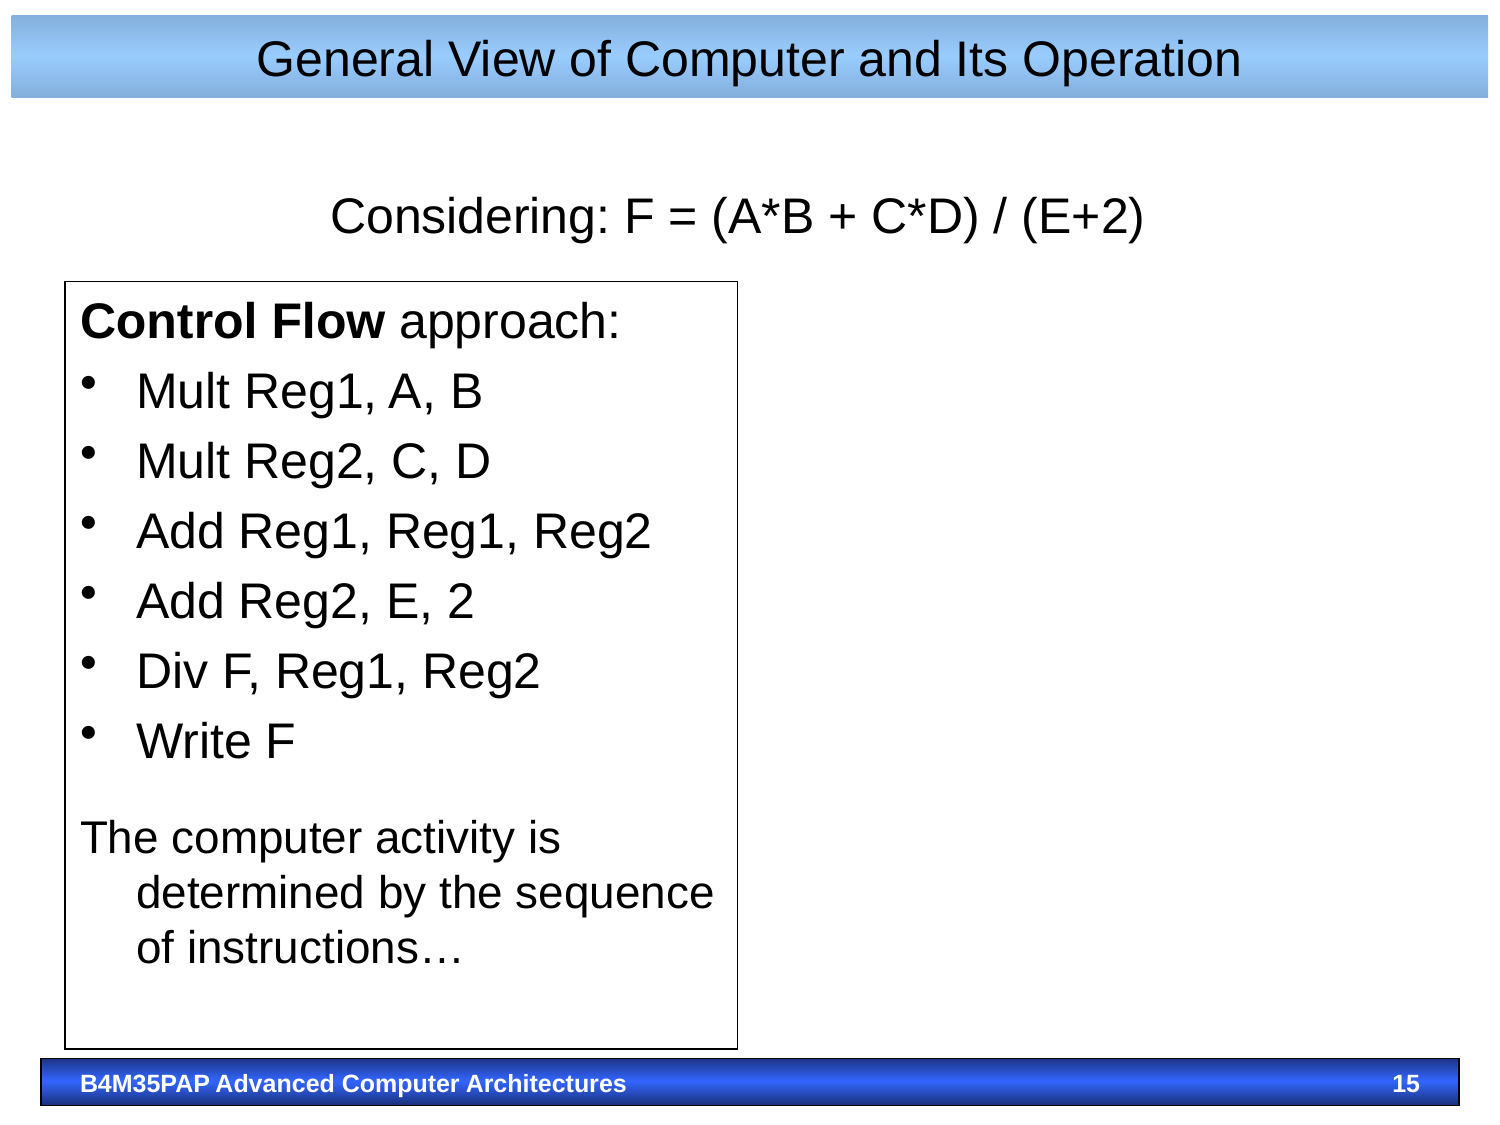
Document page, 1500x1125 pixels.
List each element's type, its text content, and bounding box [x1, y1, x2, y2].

title General View of Computer and Its Operation [11, 15, 1489, 98]
text_box Considering: F = (A*B + C*D) / (E+2) [58, 175, 1418, 251]
text_box Control Flow approach: Mult Reg1, A, B Mult Reg2, C, D Add Reg1, Reg1, Reg2 Add Reg2, E, 2 Div F, Reg1, Reg2 Write F The computer activity is determined by the sequence of instructions… [64, 281, 738, 1049]
